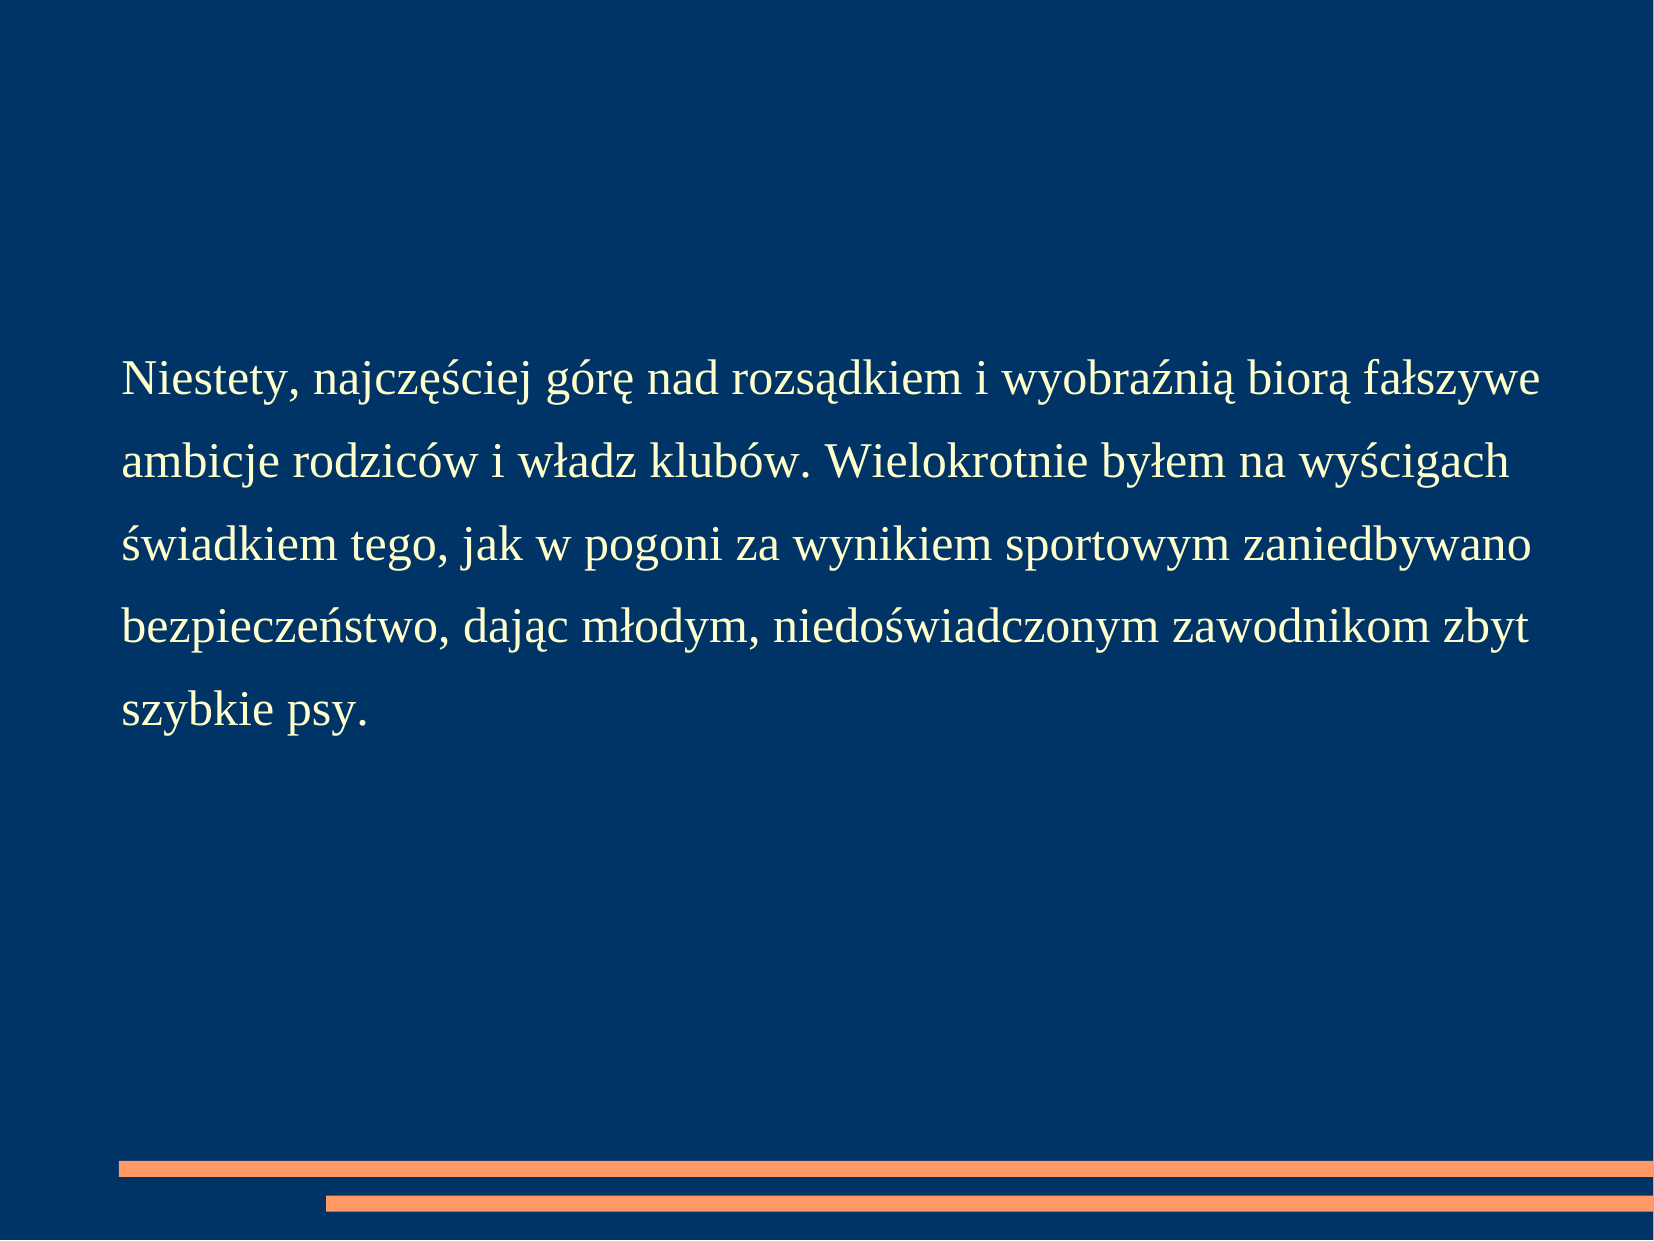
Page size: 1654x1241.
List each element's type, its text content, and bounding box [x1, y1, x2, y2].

list Niestety, najczęściej górę nad rozsądkiem i wyobraźnią biorą fałszywe ambicje rodziców i władz klubów. Wielokrotnie byłem na wyścigach świadkiem tego, jak w pogoni za wynikiem sportowym zaniedbywano bezpieczeństwo, dając młodym, niedoświadczonym zawodnikom zbyt szybkie psy. [121, 322, 1561, 1132]
